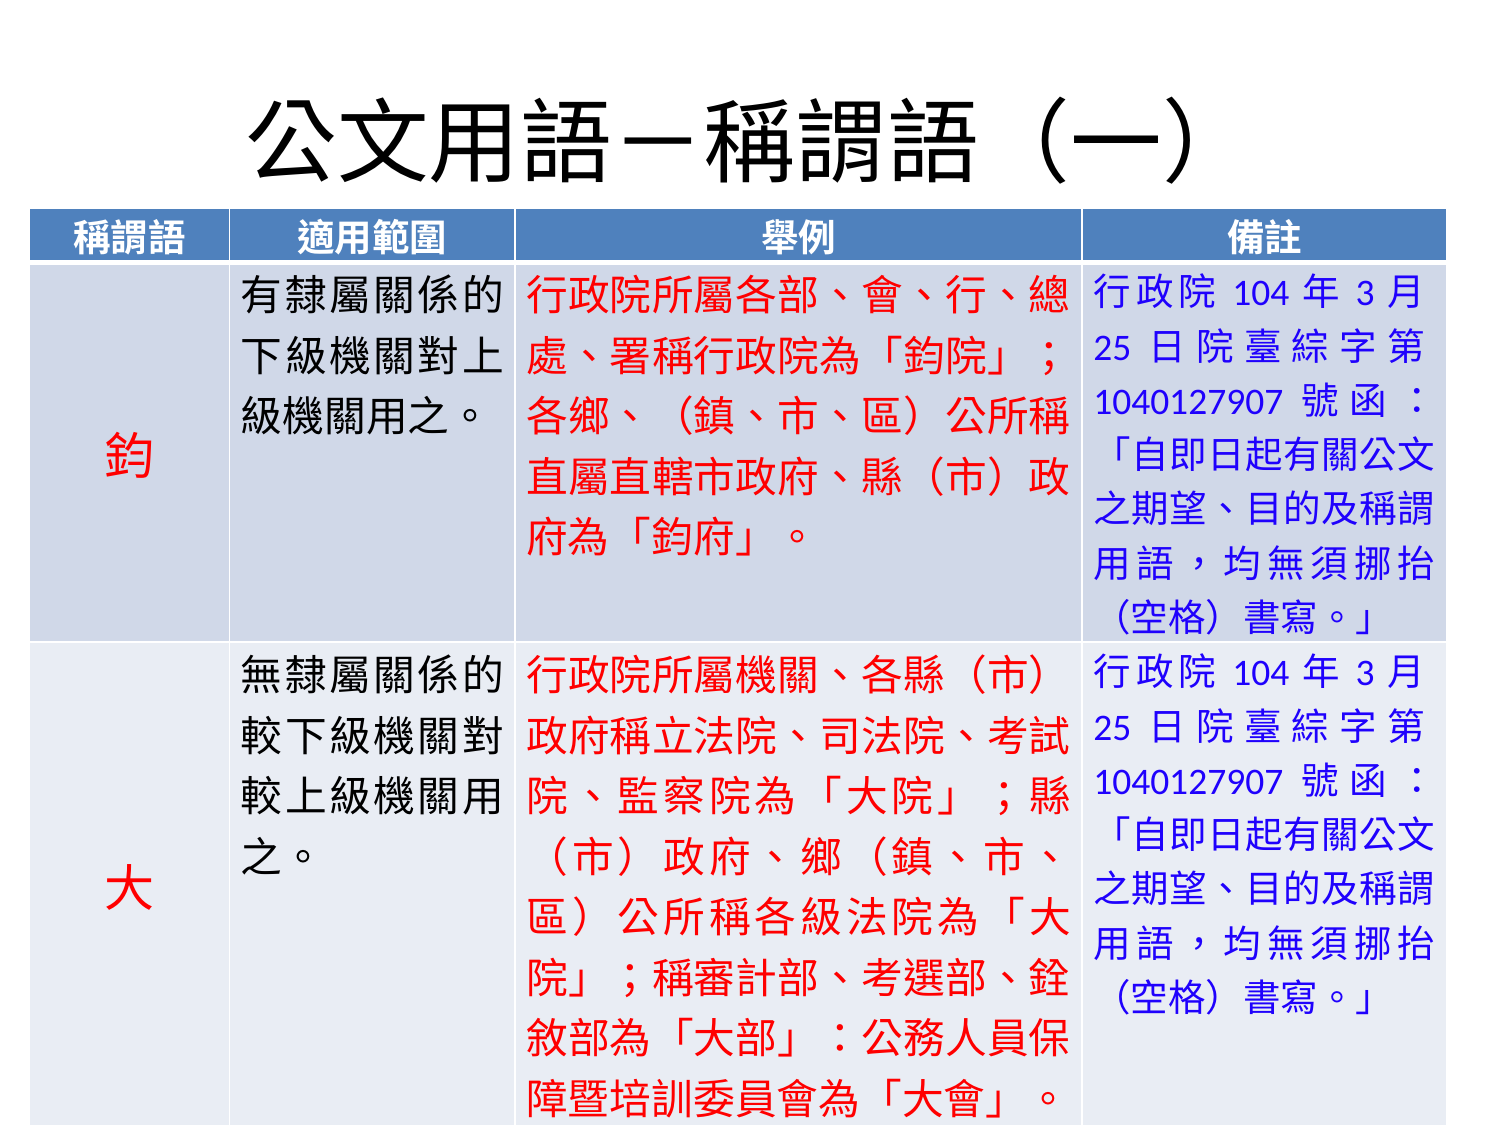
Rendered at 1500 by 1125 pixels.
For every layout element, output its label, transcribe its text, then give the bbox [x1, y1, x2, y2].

table_header 適用範圍 [230, 209, 514, 260]
title 公文用語－稱謂語（一） [75, 45, 1425, 207]
table_cell 有隸屬關係的下級機關對上級機關用之。 [230, 265, 514, 641]
table_header 稱謂語 [30, 209, 229, 260]
table_cell 大 [30, 643, 229, 1125]
table_cell 鈞 [30, 265, 229, 641]
table_cell 行政院104年3月25日院臺綜字第1040127907號函：「自即日起有關公文之期望、目的及稱謂用語，均無須挪抬（空格）書寫。」 [1083, 643, 1446, 1125]
table_cell 行政院104年3月25日院臺綜字第1040127907號函：「自即日起有關公文之期望、目的及稱謂用語，均無須挪抬（空格）書寫。」 [1083, 265, 1446, 641]
table_header 舉例 [516, 209, 1081, 260]
table_header 備註 [1083, 209, 1446, 260]
table_cell 行政院所屬各部、會、行、總處、署稱行政院為「鈞院」；各鄉、（鎮、市、區）公所稱直屬直轄市政府、縣（市）政府為「鈞府」。 [516, 265, 1081, 641]
table_cell 行政院所屬機關、各縣（市）政府稱立法院、司法院、考試院、監察院為「大院」；縣（市）政府、鄉（鎮、市、區）公所稱各級法院為「大院」；稱審計部、考選部、銓敘部為「大部」：公務人員保障暨培訓委員會為「大會」。 [516, 643, 1081, 1125]
table_cell 無隸屬關係的較下級機關對較上級機關用之。 [230, 643, 514, 1125]
